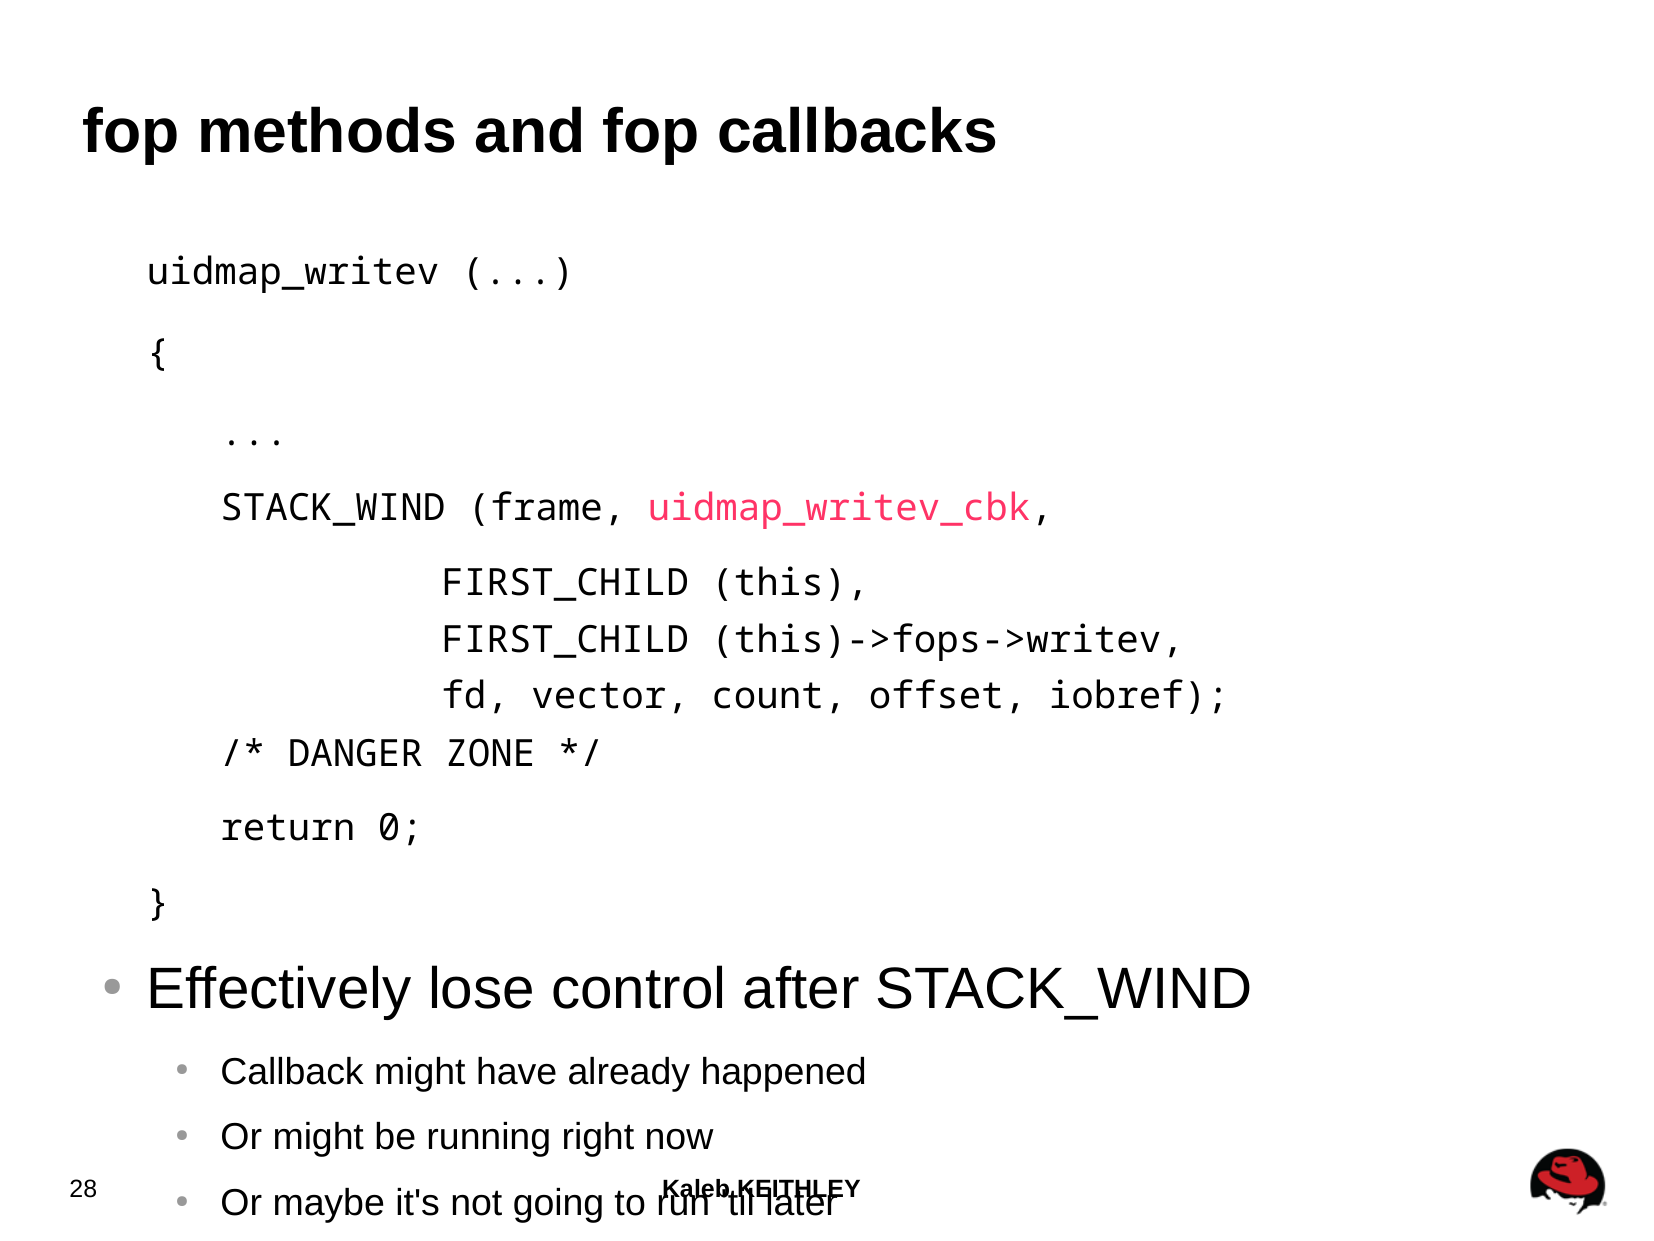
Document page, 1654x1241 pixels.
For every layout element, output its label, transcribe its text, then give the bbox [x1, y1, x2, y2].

list uidmap_writev (...) { ... STACK_WIND (frame, uidmap_writev_cbk, FIRST_CHILD (this), FIRST_CHILD (this)->fops->writev, fd, vector, count, offset, iobref); /* DANGER ZONE */ return 0; } Effectively lose control after STACK_WIND Callback might have already happened Or might be running right now Or maybe it's not going to run 'til later [86, 244, 1576, 1149]
title fop methods and fop callbacks [82, 37, 1571, 226]
picture [1529, 1146, 1613, 1224]
